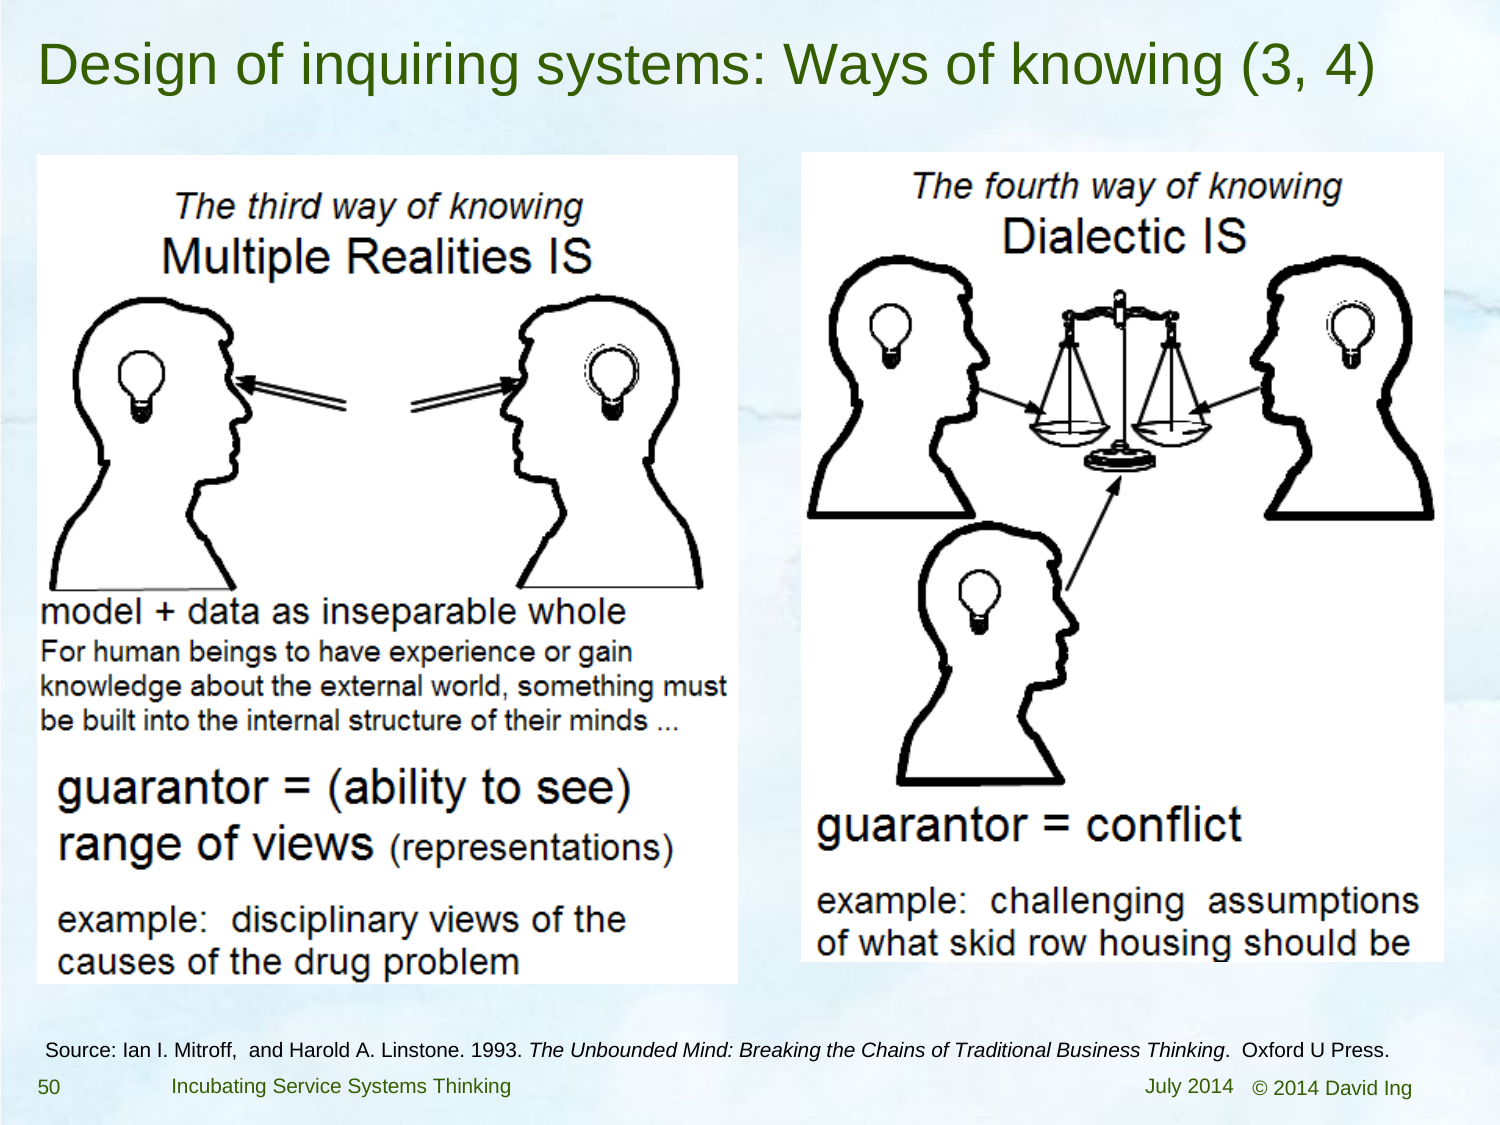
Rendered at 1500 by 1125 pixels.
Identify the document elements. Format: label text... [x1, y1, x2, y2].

table_cell [738, 799, 801, 858]
table_cell [738, 330, 801, 389]
table_cell [738, 272, 801, 330]
table_cell [738, 623, 801, 682]
table_cell [738, 506, 801, 565]
table_cell [738, 740, 801, 799]
table_cell [738, 447, 801, 506]
table_cell [738, 389, 801, 447]
table_cell [738, 565, 801, 623]
table_cell [738, 682, 801, 740]
title Design of inquiring systems: Ways of knowing (3, 4) [37, 37, 1463, 152]
picture [0, 0, 1500, 1125]
text_box Source: Ian I. Mitroff, and Harold A. Linstone. 1993. The Unbounded Mind: Breaking the Chains of Traditional Business Thinking. Oxford U Press. - [30, 1029, 1427, 1065]
table_header [632, 154, 801, 213]
table_cell [738, 213, 801, 272]
